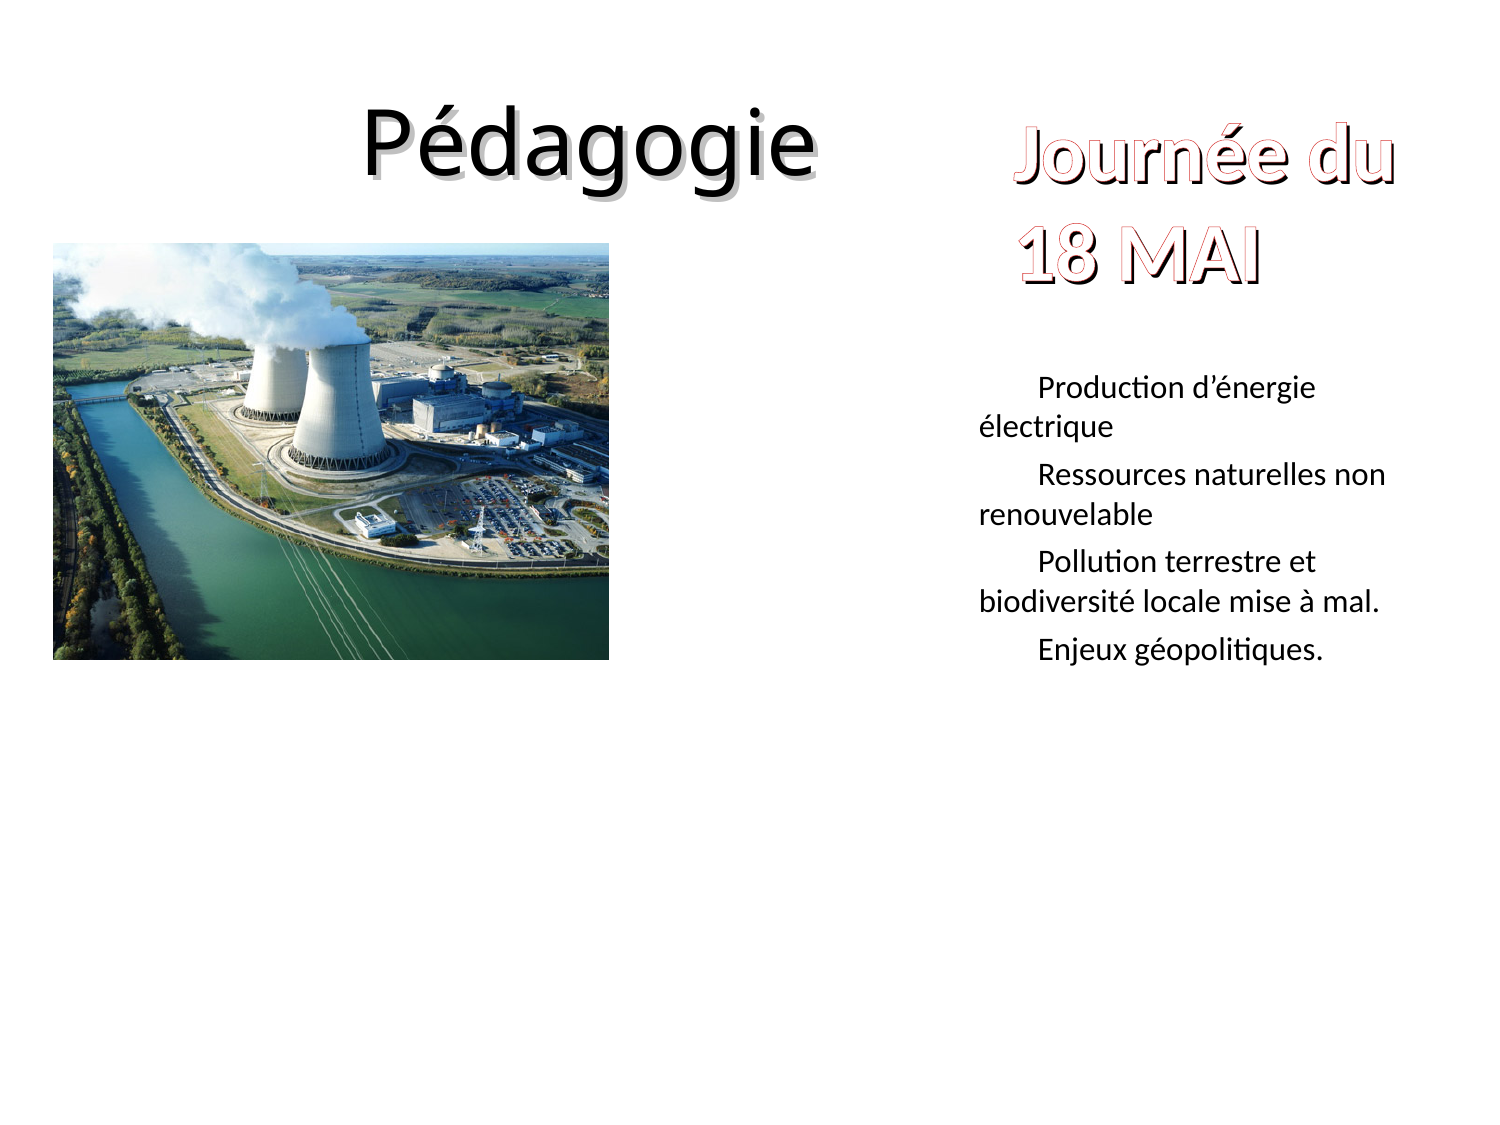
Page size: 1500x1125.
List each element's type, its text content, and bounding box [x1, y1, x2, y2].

title Pédagogie [75, 45, 1426, 233]
picture [53, 243, 609, 660]
text_box Journée du 18 MAI [998, 90, 1424, 308]
list Production d’énergie électrique Ressources naturelles non renouvelable Pollution terrestre et biodiversité locale mise à mal. Enjeux géopolitiques. [75, 262, 1426, 681]
